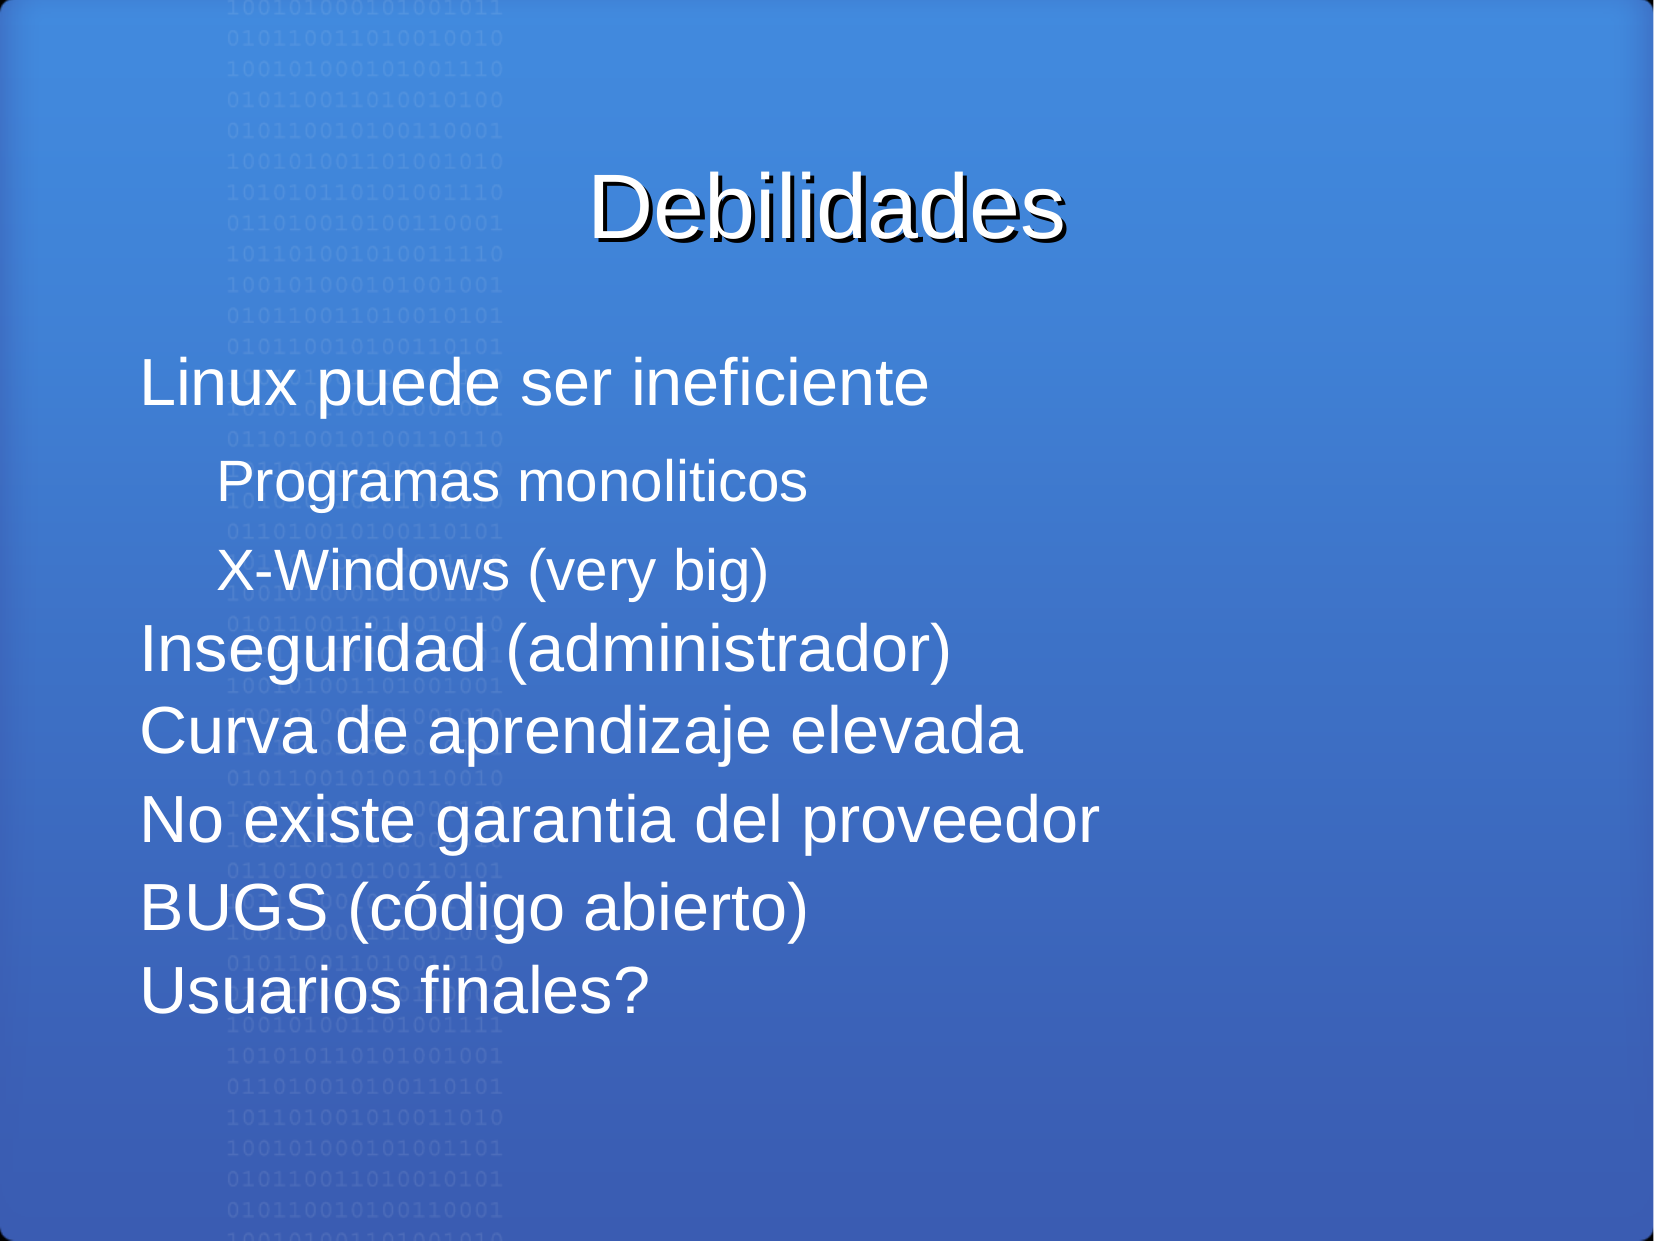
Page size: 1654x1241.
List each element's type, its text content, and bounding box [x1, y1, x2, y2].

title Debilidades [121, 102, 1534, 311]
list Usuarios finales? [121, 953, 1534, 1030]
list BUGS (código abierto) [121, 870, 1534, 947]
list No existe garantia del proveedor [121, 781, 1534, 859]
list Inseguridad (administrador) [121, 610, 1534, 687]
picture [0, 0, 1654, 1241]
list Curva de aprendizaje elevada [121, 693, 1534, 770]
list Linux puede ser ineficiente Programas monoliticos X-Windows (very big) [121, 344, 1534, 601]
